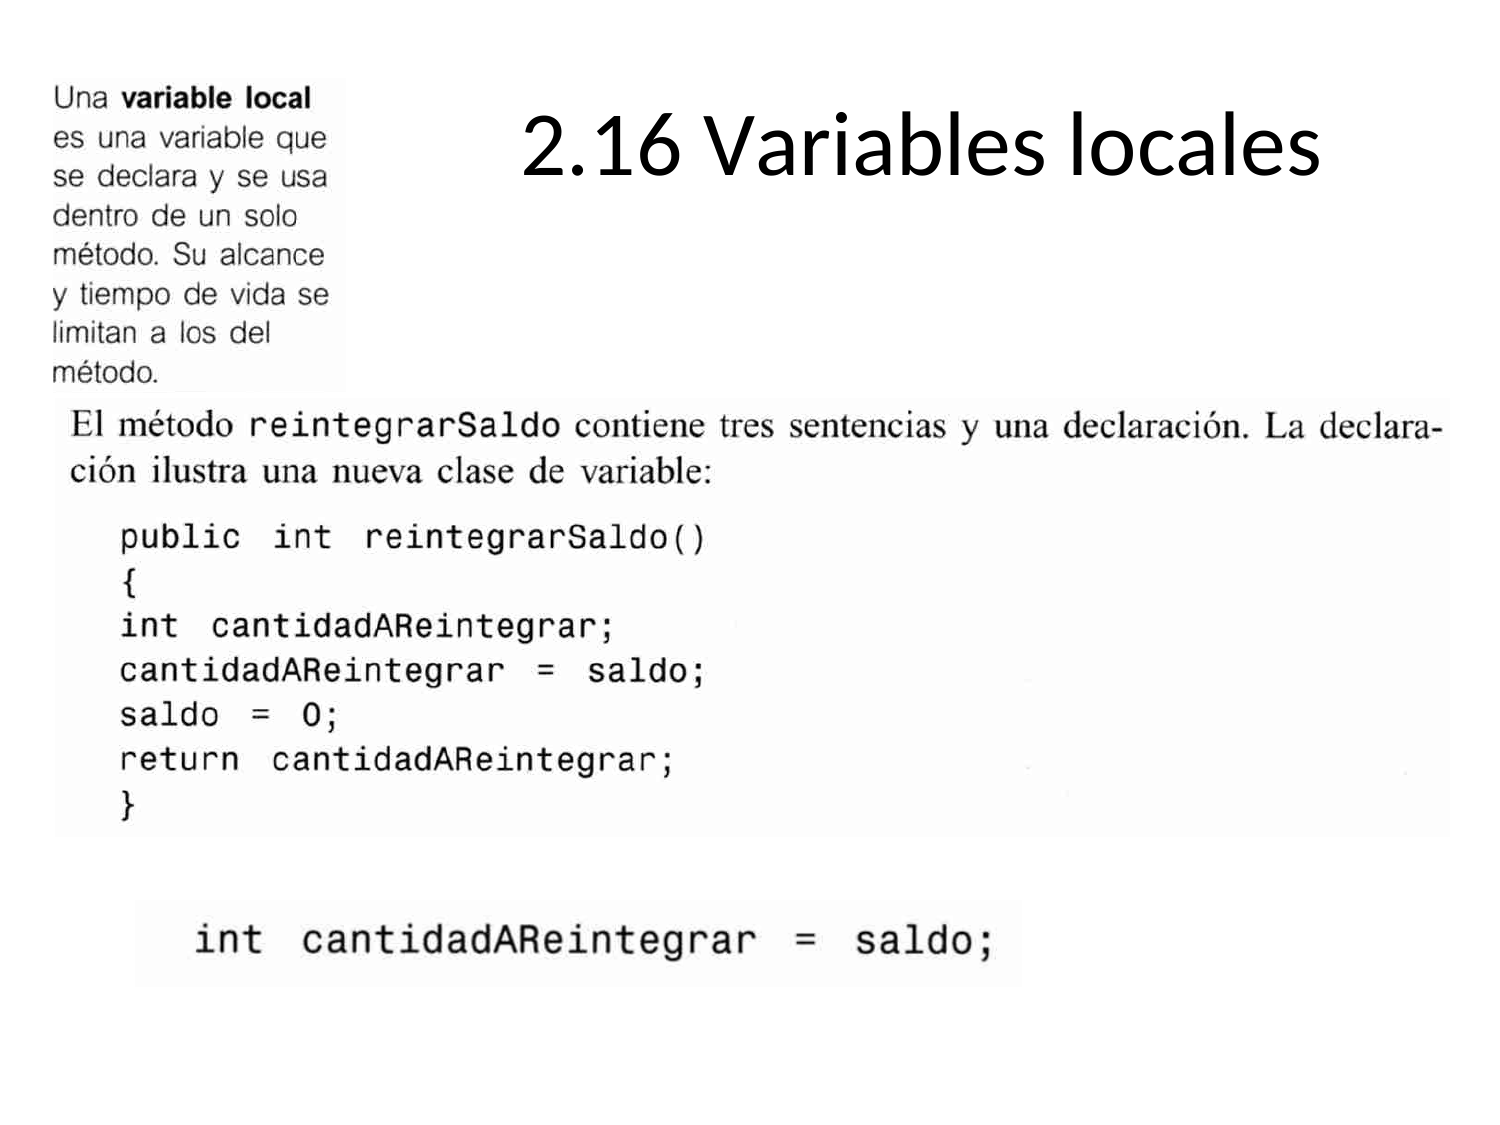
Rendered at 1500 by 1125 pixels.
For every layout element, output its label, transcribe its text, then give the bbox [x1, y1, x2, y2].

picture [135, 900, 1022, 987]
picture [53, 78, 346, 393]
picture [55, 398, 1450, 837]
title 2.16 Variables locales [419, 45, 1426, 233]
